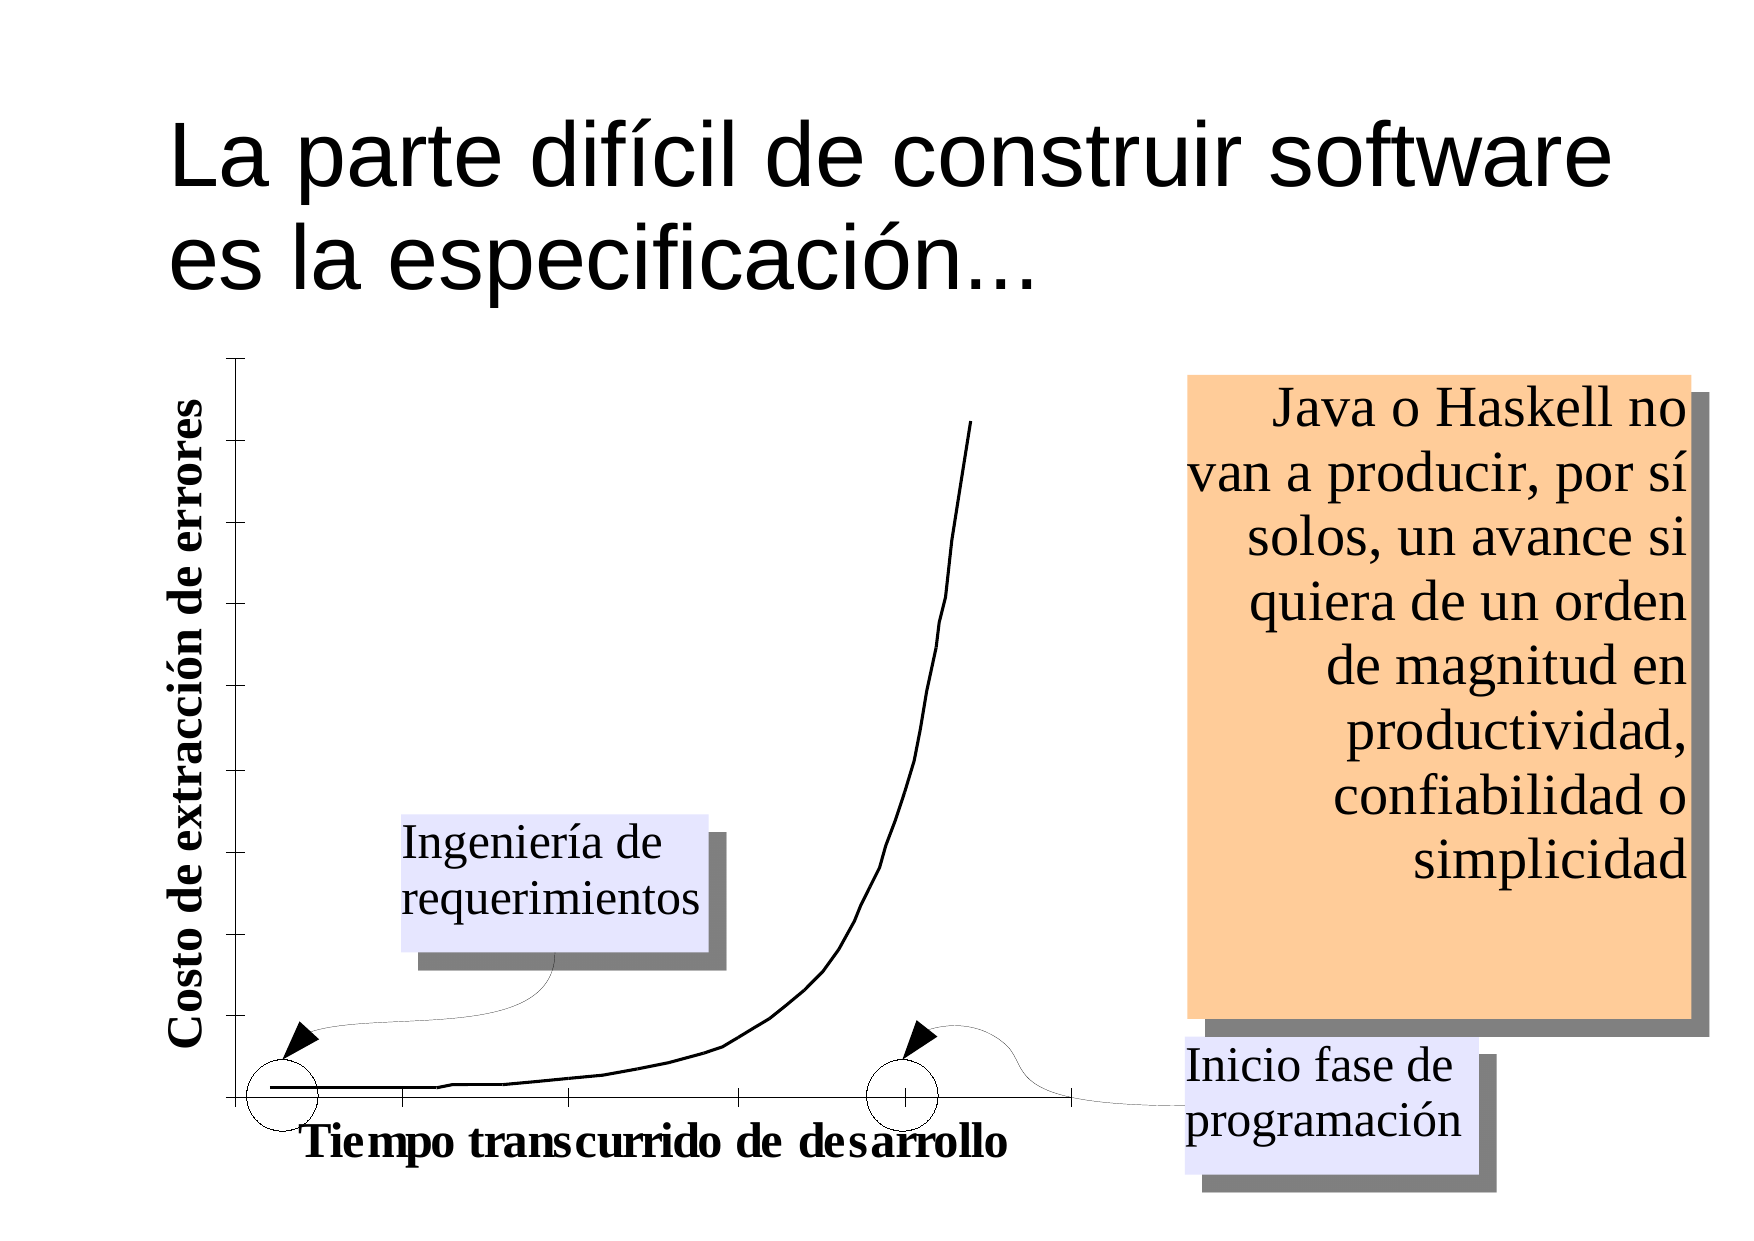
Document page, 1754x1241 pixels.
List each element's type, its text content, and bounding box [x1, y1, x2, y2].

picture [122, 310, 1336, 1211]
title La parte difícil de construir software es la especificación... [168, 0, 1627, 374]
text_box Inicio fase de programación [1184, 1036, 1479, 1175]
text_box Ingeniería de requerimientos [401, 814, 709, 953]
text_box Java o Haskell no van a producir, por sí solos, un avance si quiera de un orden de magnitud en productividad, confiabilidad o simplicidad [1187, 374, 1692, 1019]
